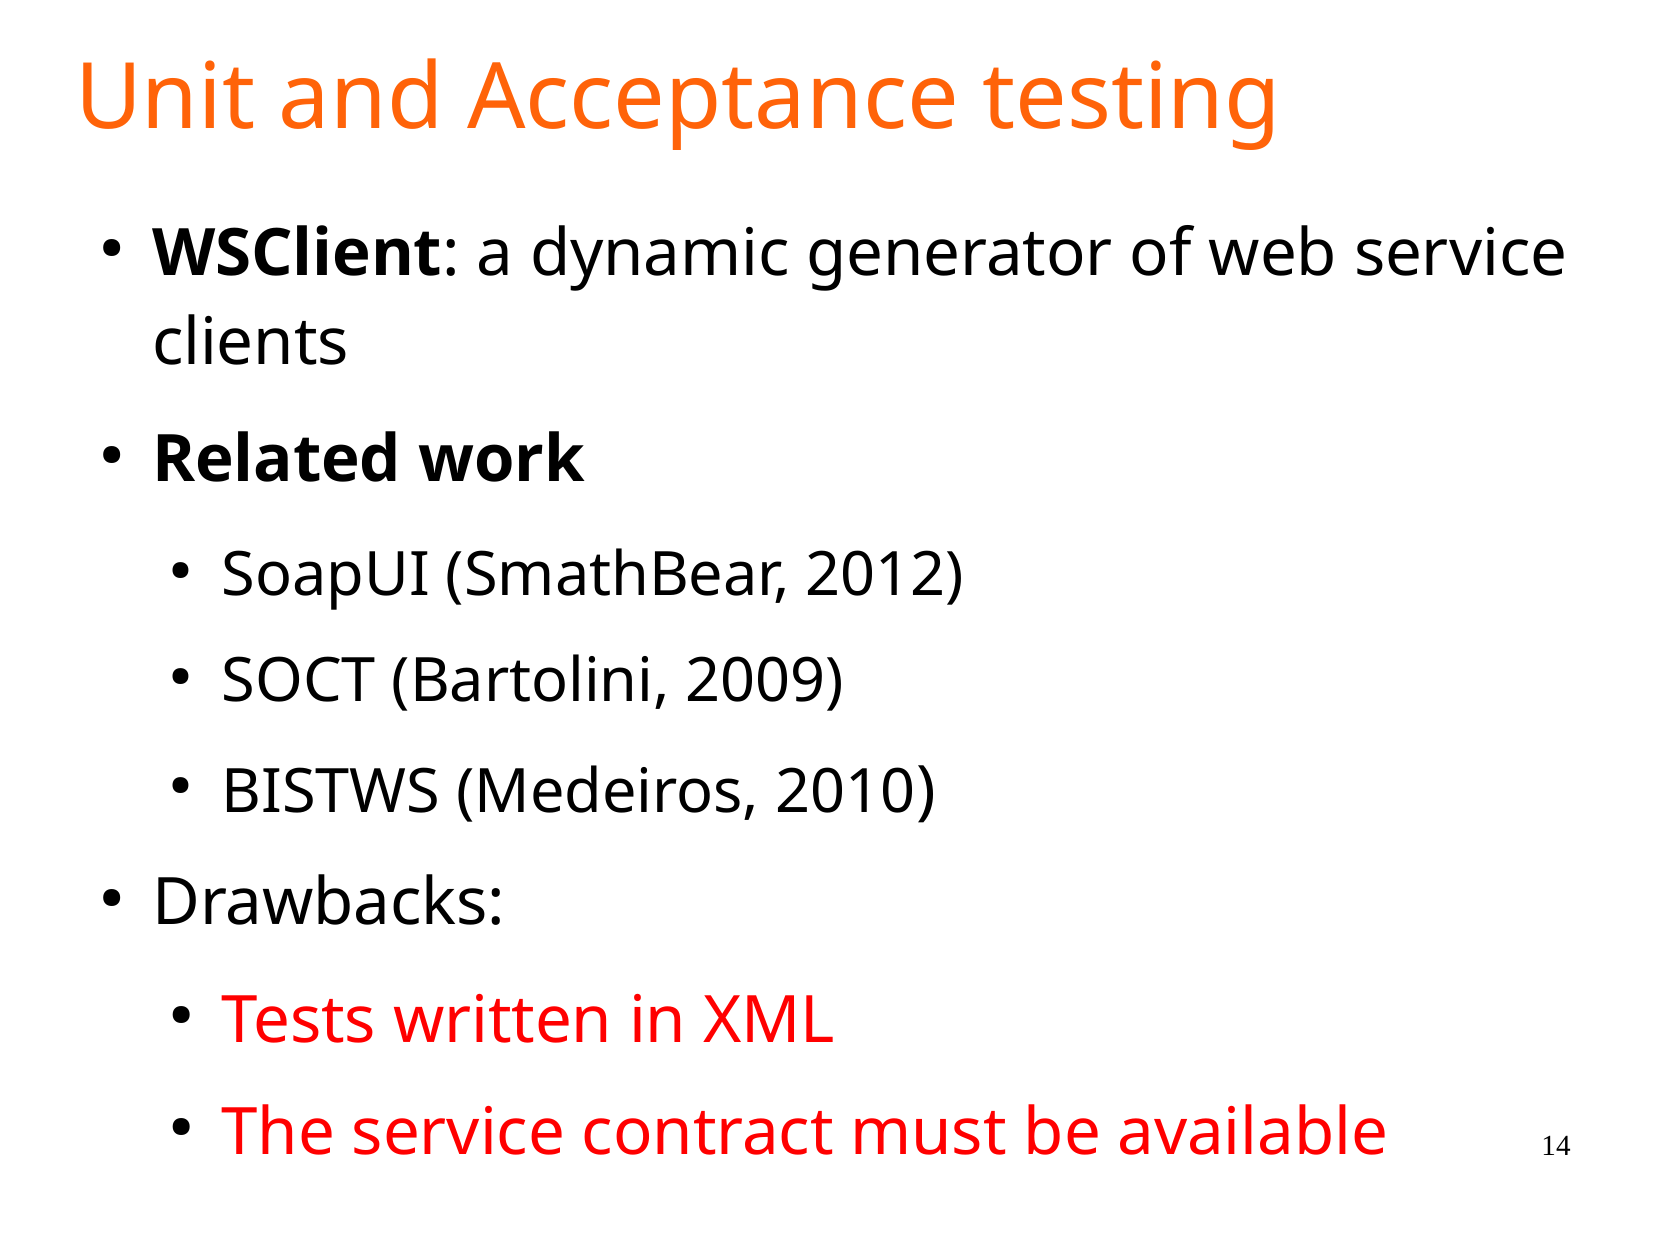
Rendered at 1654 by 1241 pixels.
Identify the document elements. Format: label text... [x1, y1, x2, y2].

list WSClient: a dynamic generator of web service clients Related work SoapUI (SmathBear, 2012) SOCT (Bartolini, 2009) BISTWS (Medeiros, 2010) Drawbacks: Tests written in XML The service contract must be available [82, 205, 1576, 1182]
title Unit and Acceptance testing [75, 0, 1564, 186]
